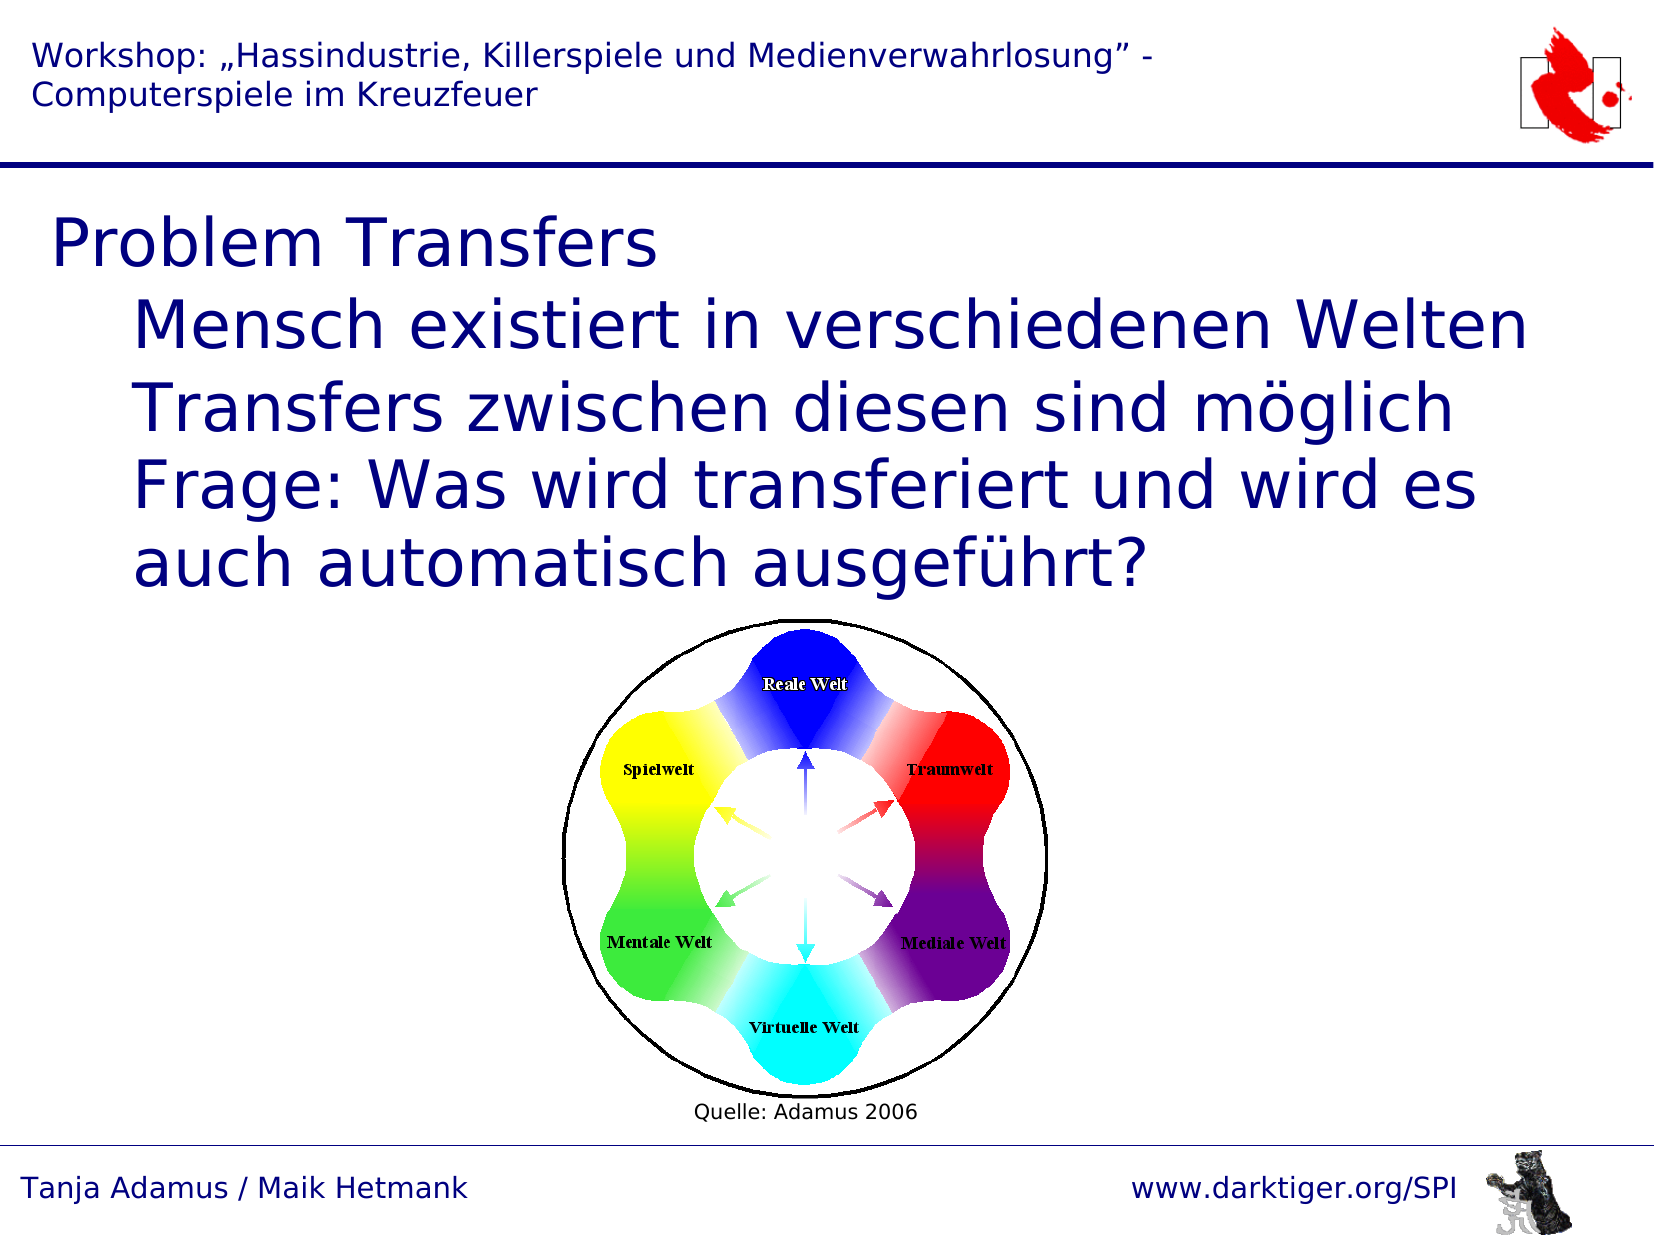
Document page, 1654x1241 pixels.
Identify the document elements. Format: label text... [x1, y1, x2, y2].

text_box Frage: Was wird transferiert und wird es auch automatisch ausgeführt? [118, 438, 1595, 610]
picture [1486, 1150, 1572, 1235]
picture [1503, 16, 1632, 148]
text_box Problem Transfers [35, 196, 1565, 290]
text_box Mensch existiert in verschiedenen Welten [118, 279, 1595, 362]
text_box Transfers zwischen diesen sind möglich [118, 362, 1595, 438]
text_box Quelle: Adamus 2006 [679, 1092, 933, 1132]
text_box Workshop: „Hassindustrie, Killerspiele und Medienverwahrlosung” - Computerspiele im Kreuzfeuer [16, 29, 1418, 178]
picture [561, 618, 1049, 1099]
